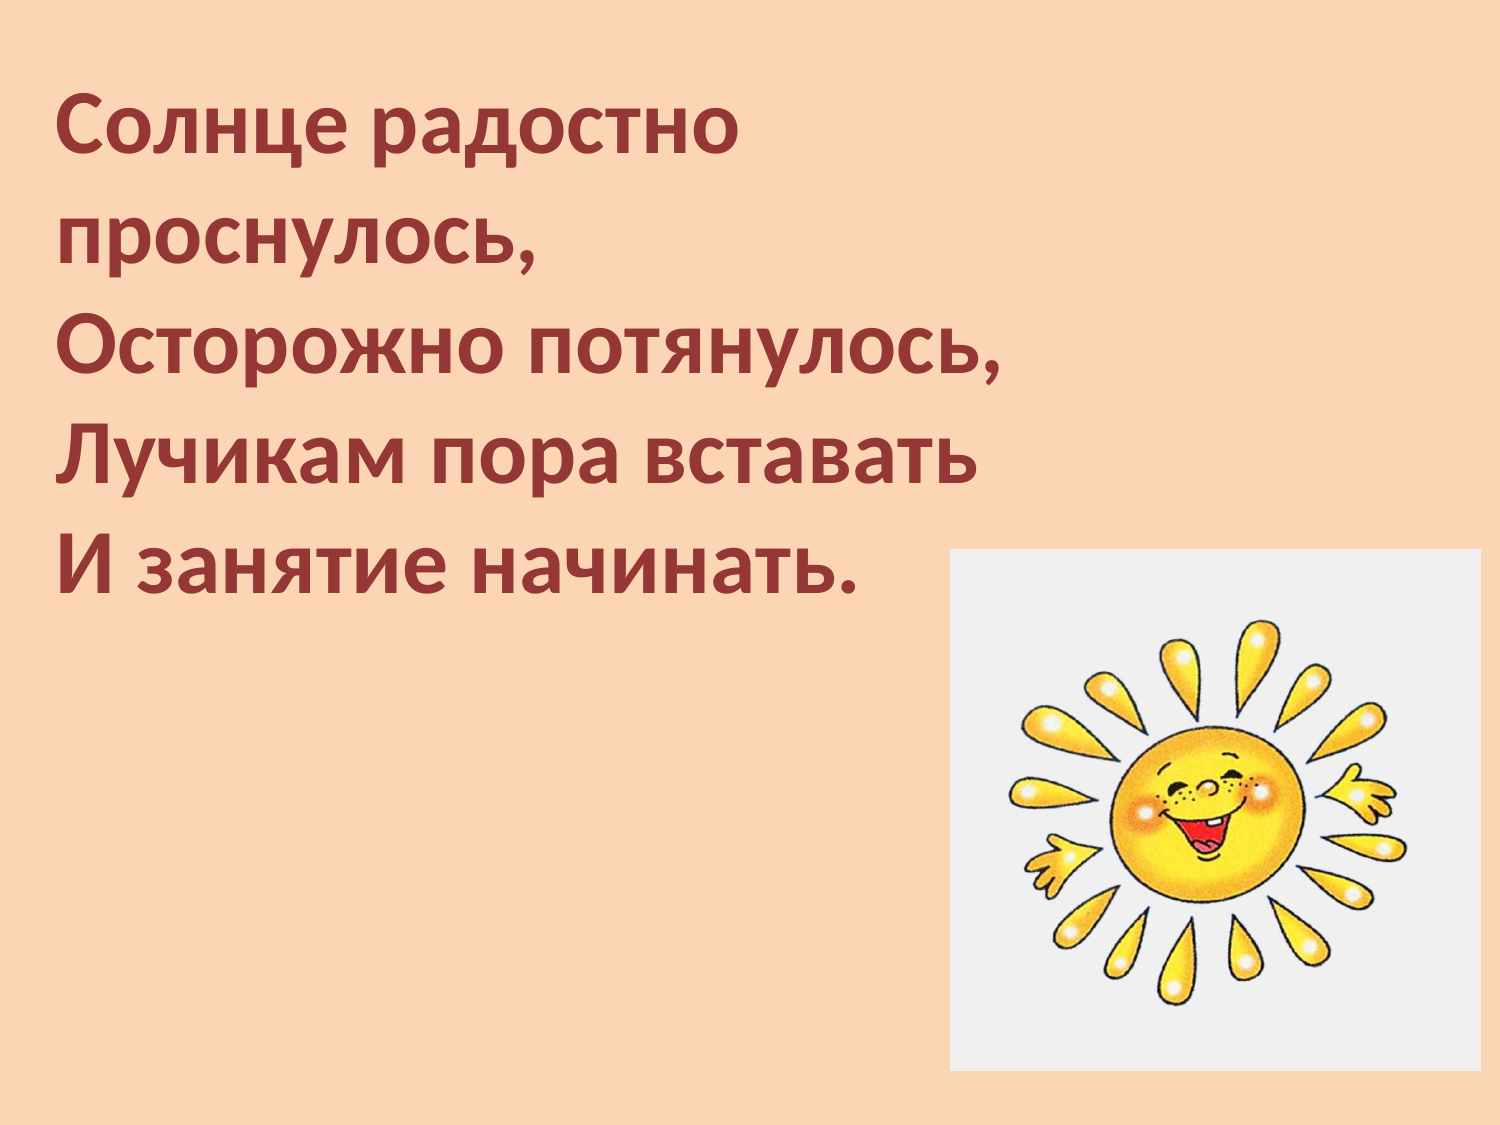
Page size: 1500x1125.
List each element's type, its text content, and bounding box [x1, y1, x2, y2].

text_box Солнце радостно проснулось, Осторожно потянулось, Лучикам пора вставать И занятие начинать. [41, 54, 1140, 620]
picture [950, 549, 1481, 1071]
